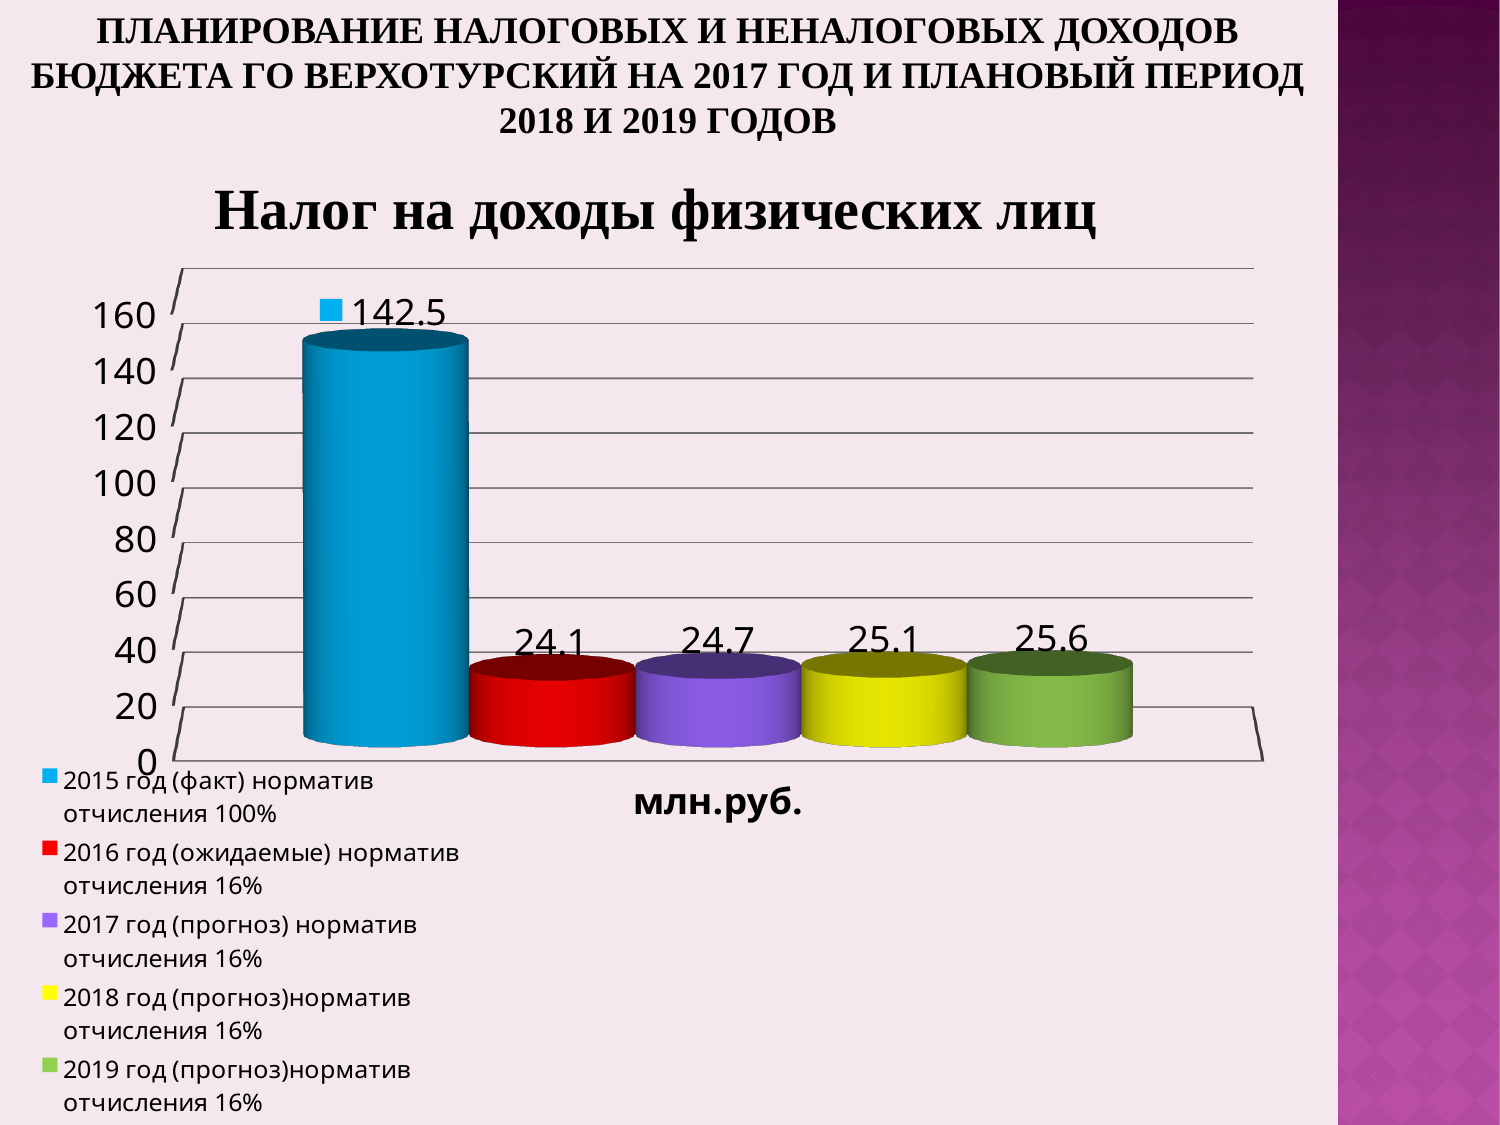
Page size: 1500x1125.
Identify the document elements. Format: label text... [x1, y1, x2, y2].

title Планирование налоговых и неналоговых доходов бюджета ГО Верхотурский на 2017 год и плановый период 2018 и 2019 годов [0, 0, 1336, 141]
list Налог на доходы физических лиц [0, 164, 1267, 246]
chart [0, 246, 1336, 1125]
